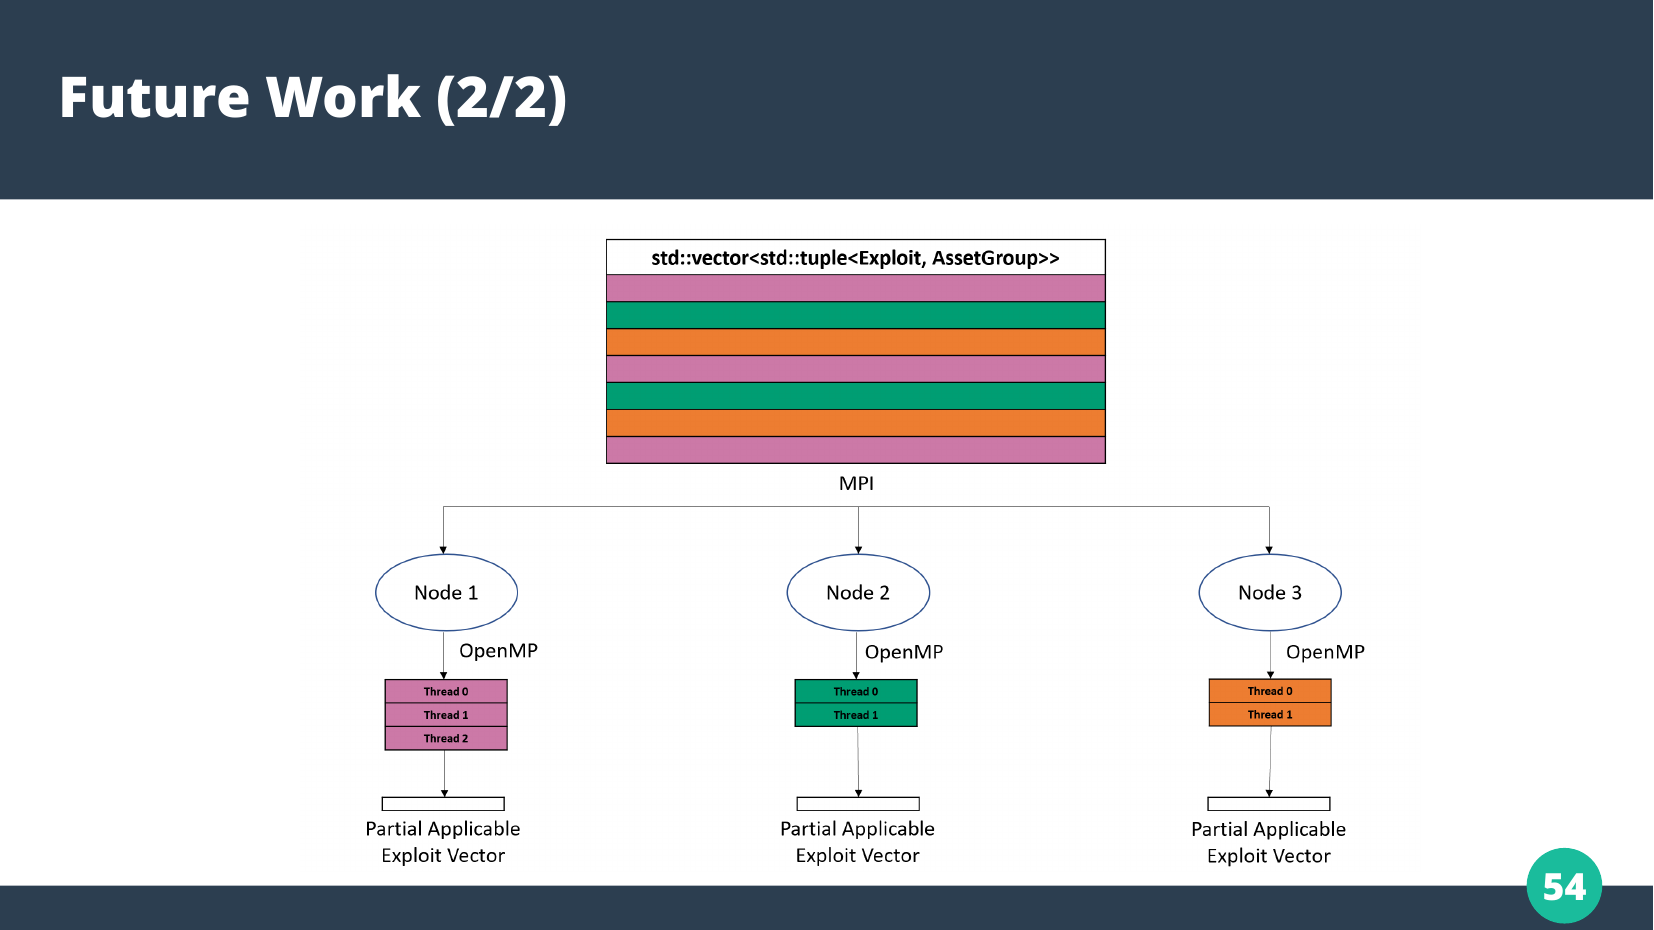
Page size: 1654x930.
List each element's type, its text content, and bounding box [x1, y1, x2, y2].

picture [300, 224, 1421, 872]
title Future Work (2/2) [58, 36, 1594, 155]
